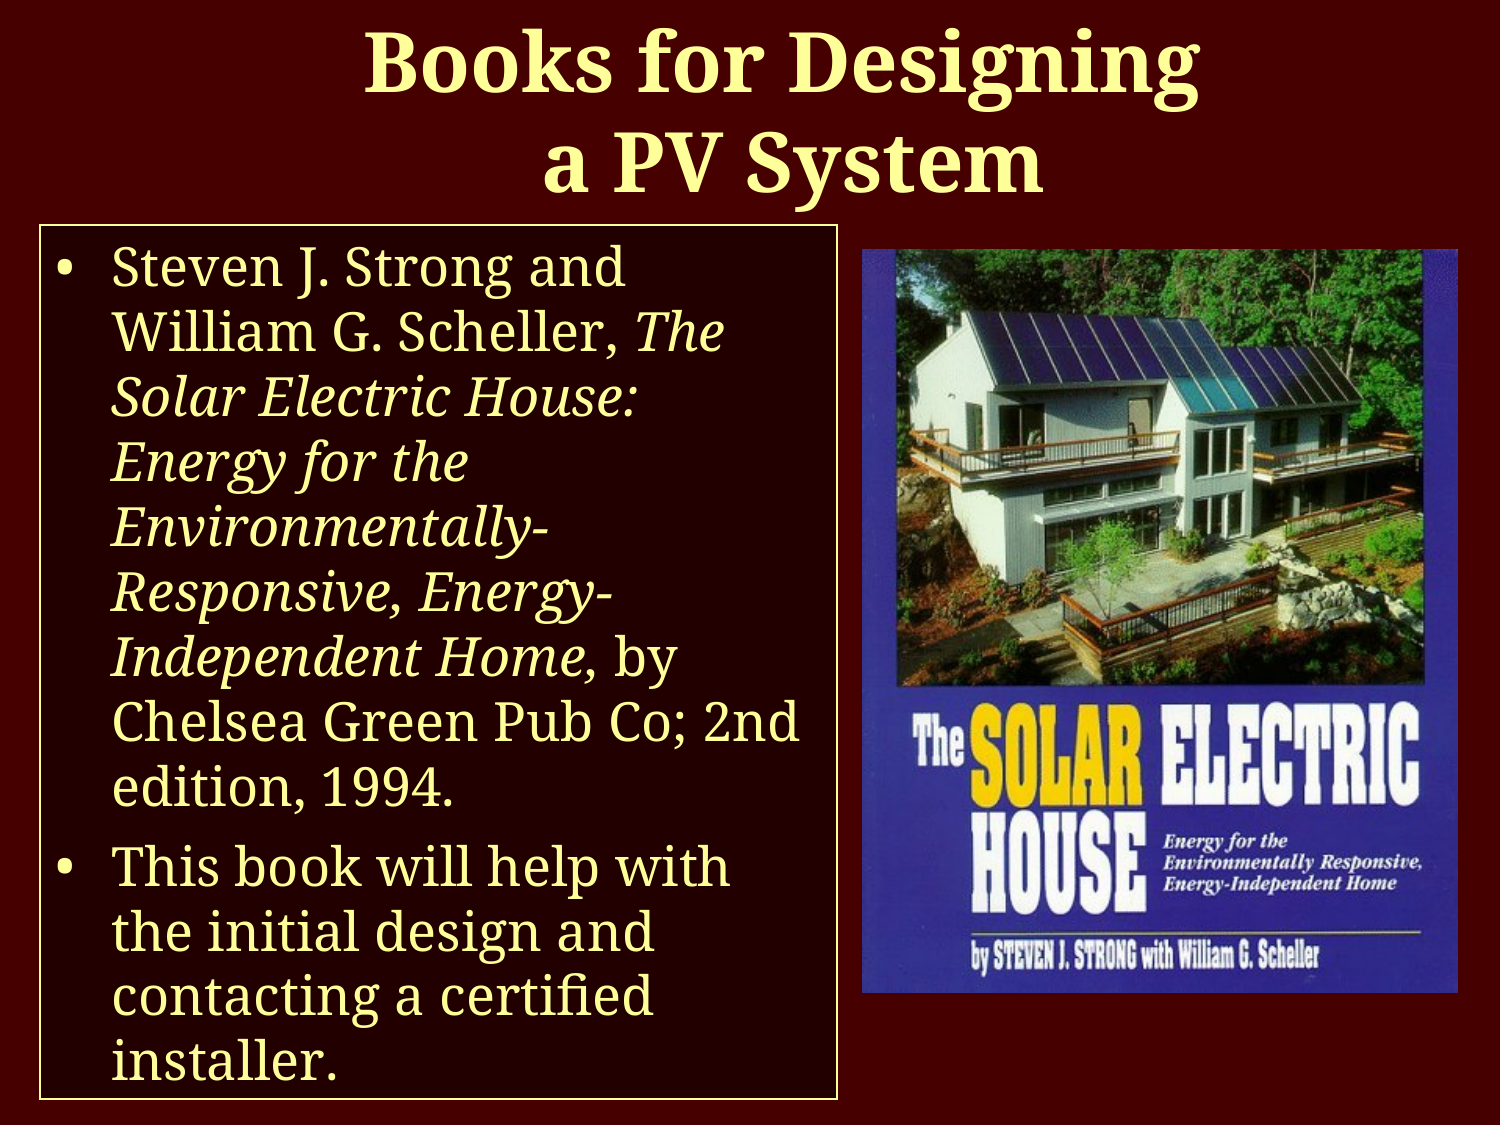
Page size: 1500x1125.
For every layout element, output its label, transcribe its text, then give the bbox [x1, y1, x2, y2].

picture [862, 249, 1458, 993]
list Steven J. Strong and William G. Scheller, The Solar Electric House: Energy for the Environmentally- Responsive, Energy-Independent Home, by Chelsea Green Pub Co; 2nd edition, 1994. This book will help with the initial design and contacting a certified installer. [40, 224, 838, 1100]
title Books for Designing a PV System [225, 1, 1363, 217]
